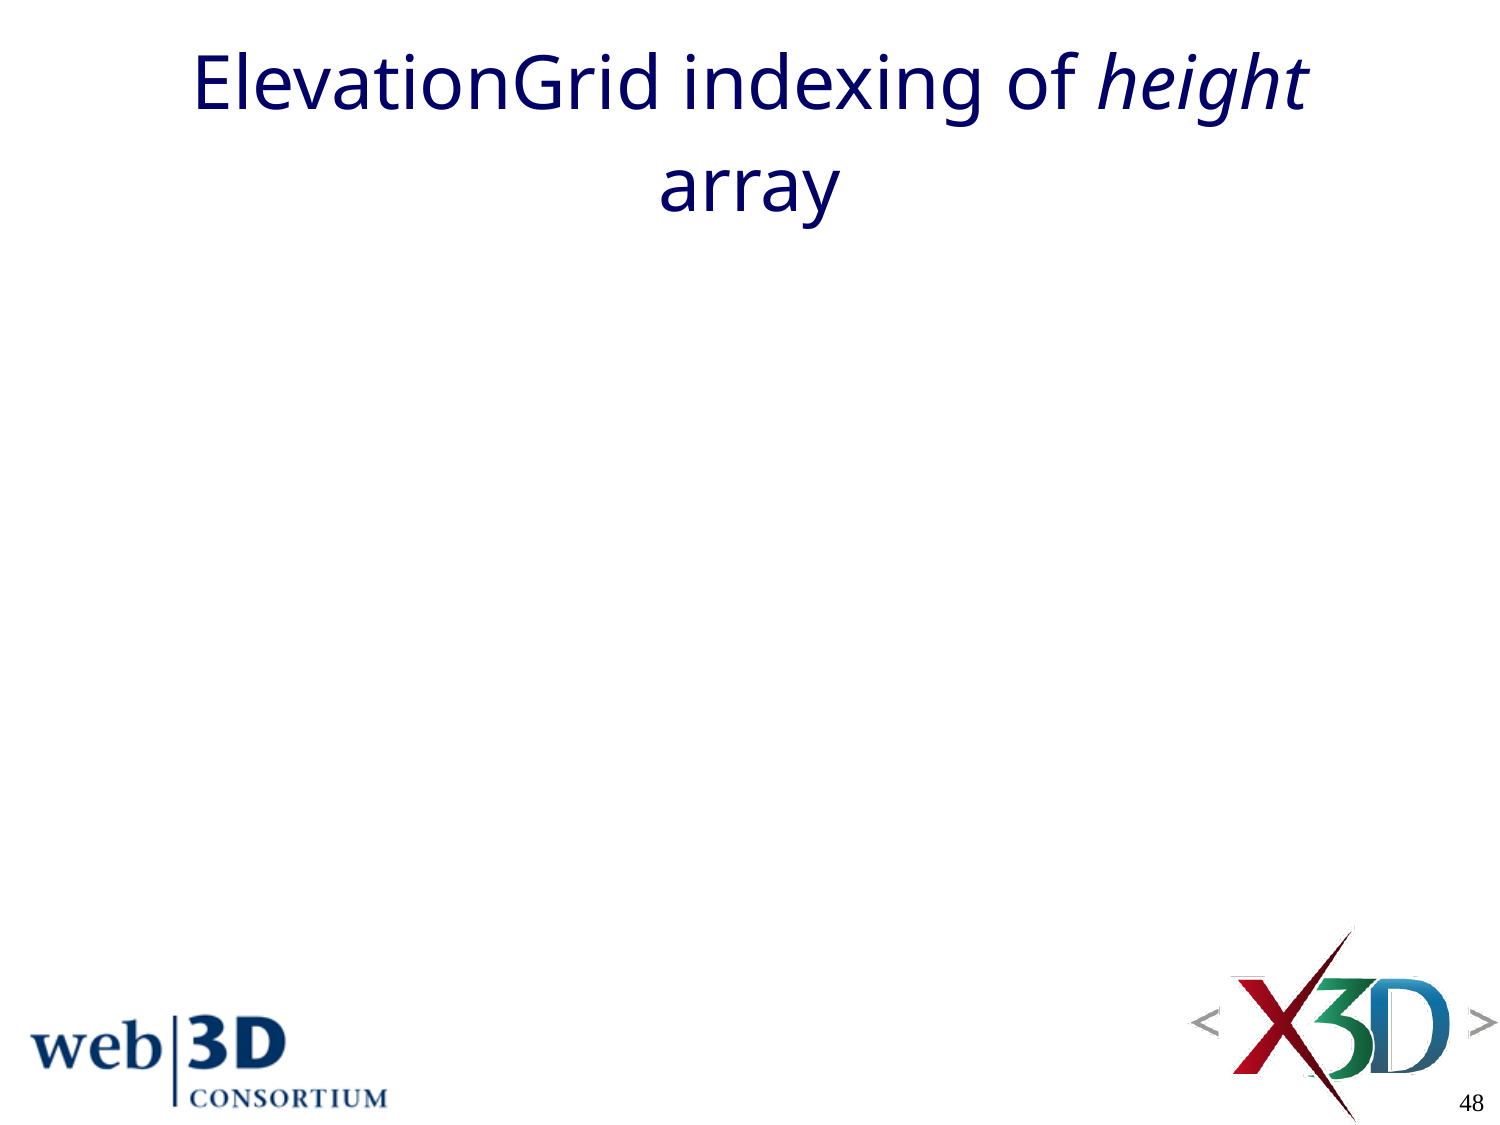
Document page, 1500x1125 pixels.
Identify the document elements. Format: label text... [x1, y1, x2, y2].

picture [0, 224, 1500, 1125]
title ElevationGrid indexing of height array [112, 37, 1388, 224]
